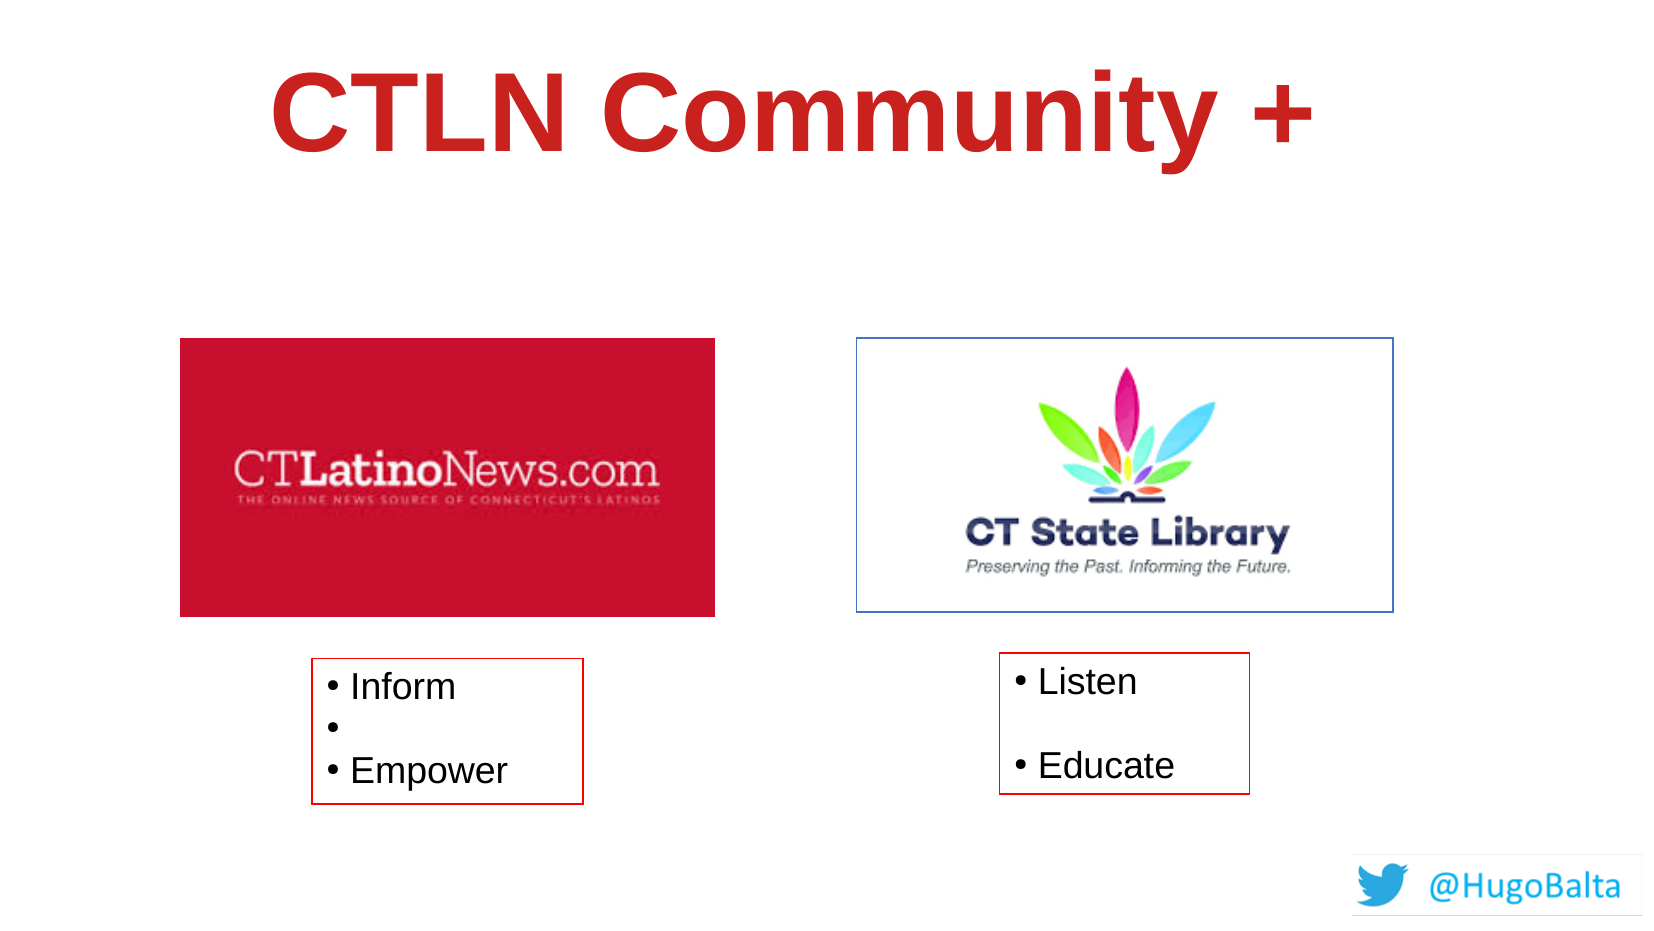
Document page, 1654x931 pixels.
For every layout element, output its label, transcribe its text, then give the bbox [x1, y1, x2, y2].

picture [857, 338, 1392, 612]
text_box CTLN Community + [255, 42, 1333, 196]
text_box Inform Empower [311, 658, 584, 805]
picture [180, 338, 715, 617]
picture [1352, 849, 1645, 931]
text_box Listen Educate [999, 653, 1250, 795]
